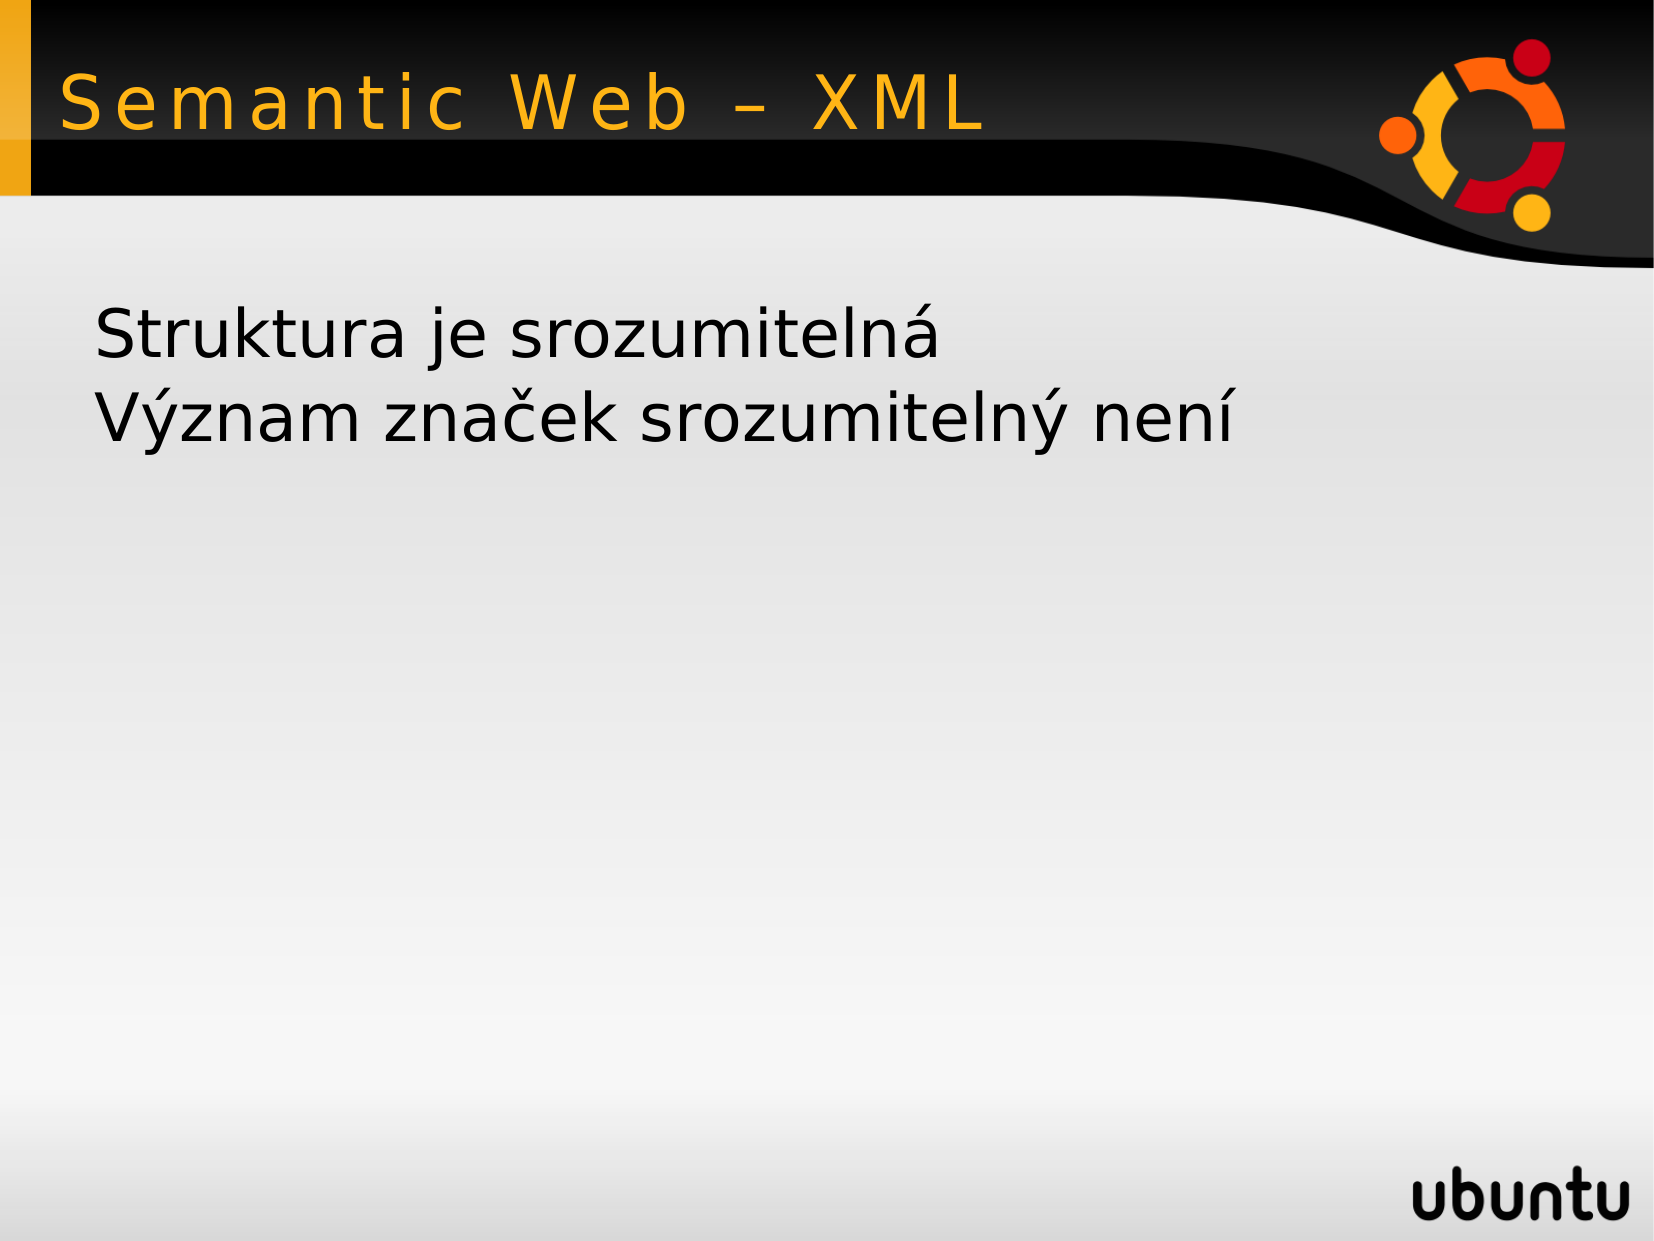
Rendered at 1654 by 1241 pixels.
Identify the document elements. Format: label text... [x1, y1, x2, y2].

picture [0, 0, 1654, 1241]
list Struktura je srozumitelná Význam značek srozumitelný není [76, 295, 1565, 1114]
title Semantic Web – XML [59, 29, 1270, 178]
